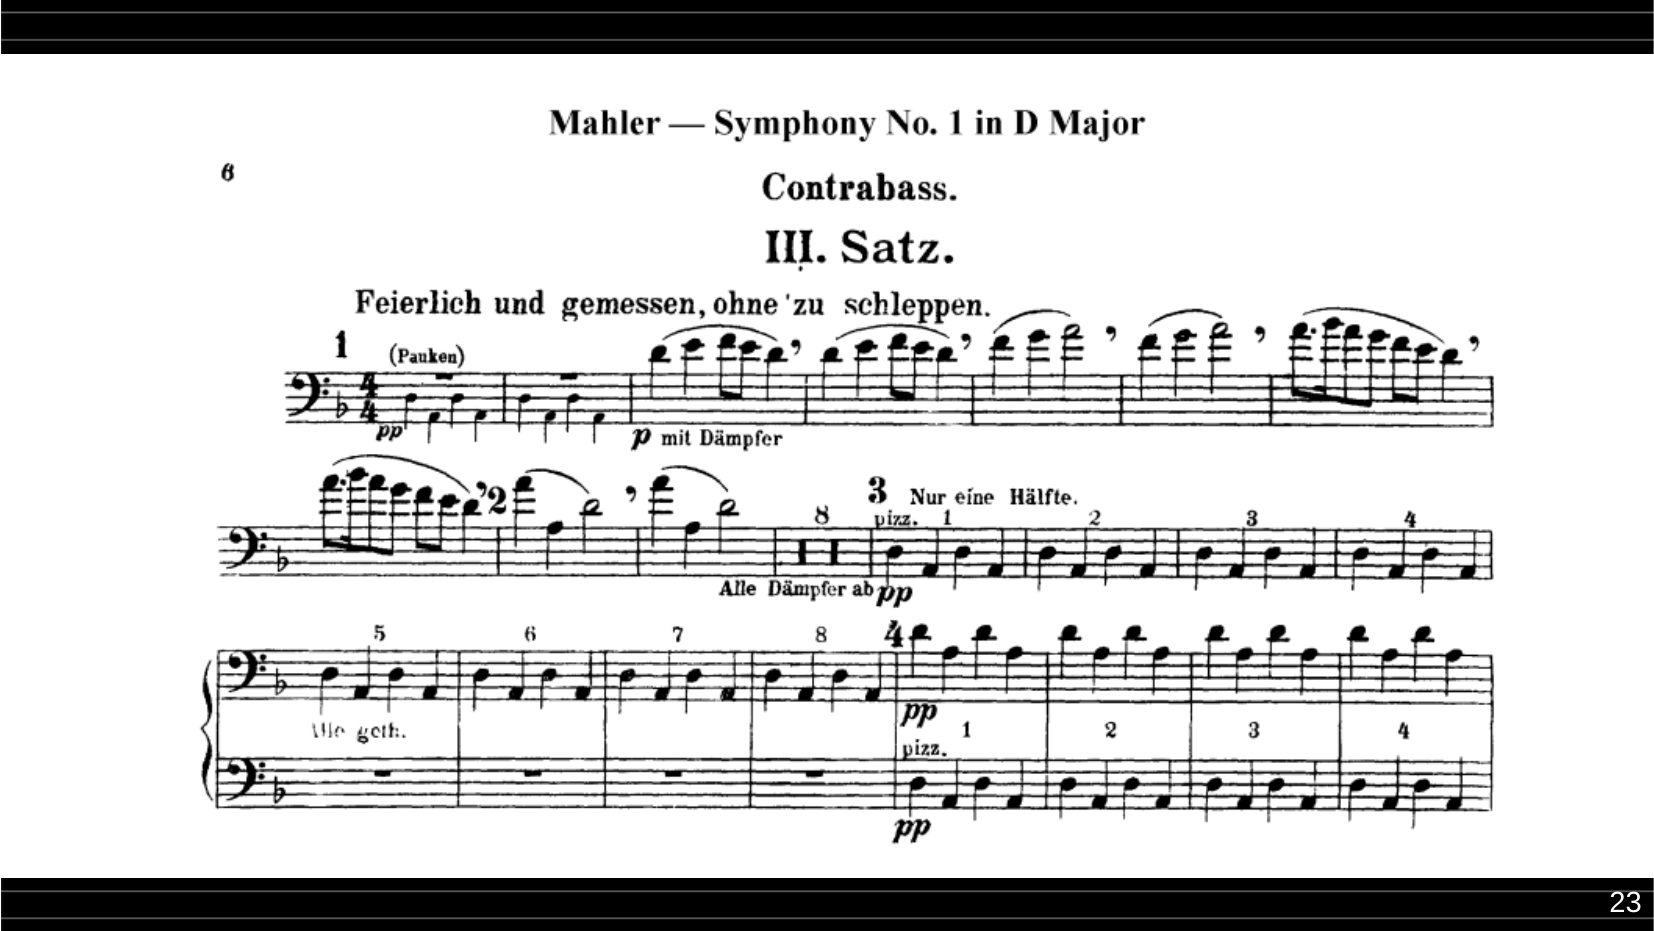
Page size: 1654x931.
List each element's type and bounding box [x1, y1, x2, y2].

picture [167, 79, 1505, 849]
picture [1, 0, 1654, 54]
picture [1, 878, 1654, 931]
